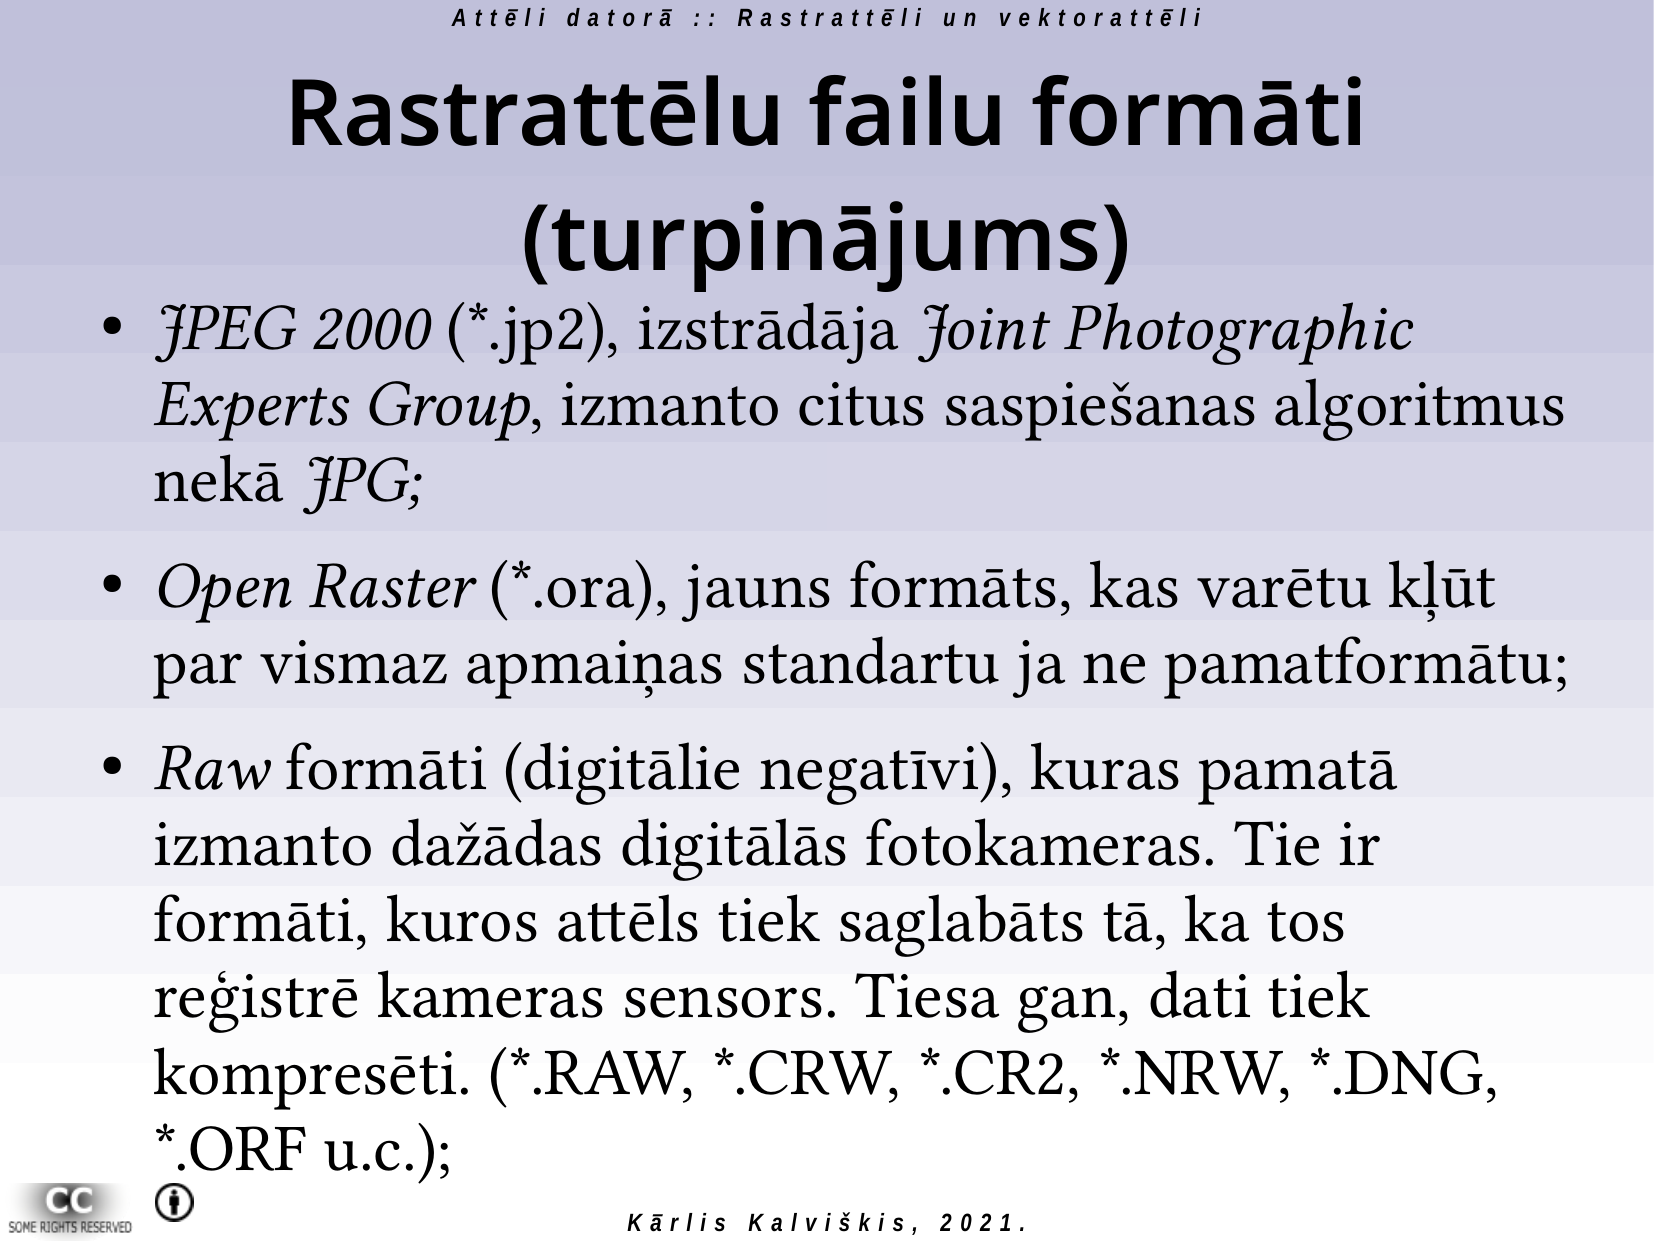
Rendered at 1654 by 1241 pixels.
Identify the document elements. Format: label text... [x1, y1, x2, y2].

title Rastrattēlu failu formāti (turpinājums) [29, 49, 1625, 296]
picture [0, 0, 1654, 1241]
list JPEG 2000 (*.jp2), izstrādāja Joint Photographic Experts Group, izmanto citus saspiešanas algoritmus nekā JPG; Open Raster (*.ora), jauns formāts, kas varētu kļūt par vismaz apmaiņas standartu ja ne pamatformātu; Raw formāti (digitālie negatīvi), kuras pamatā izmanto dažādas digitālās fotokameras. Tie ir formāti, kuros attēls tiek saglabāts tā, ka tos reģistrē kameras sensors. Tiesa gan, dati tiek kompresēti. (*.RAW, *.CRW, *.CR2, *.NRW, *.DNG, *.ORF u.c.); [82, 289, 1571, 1187]
